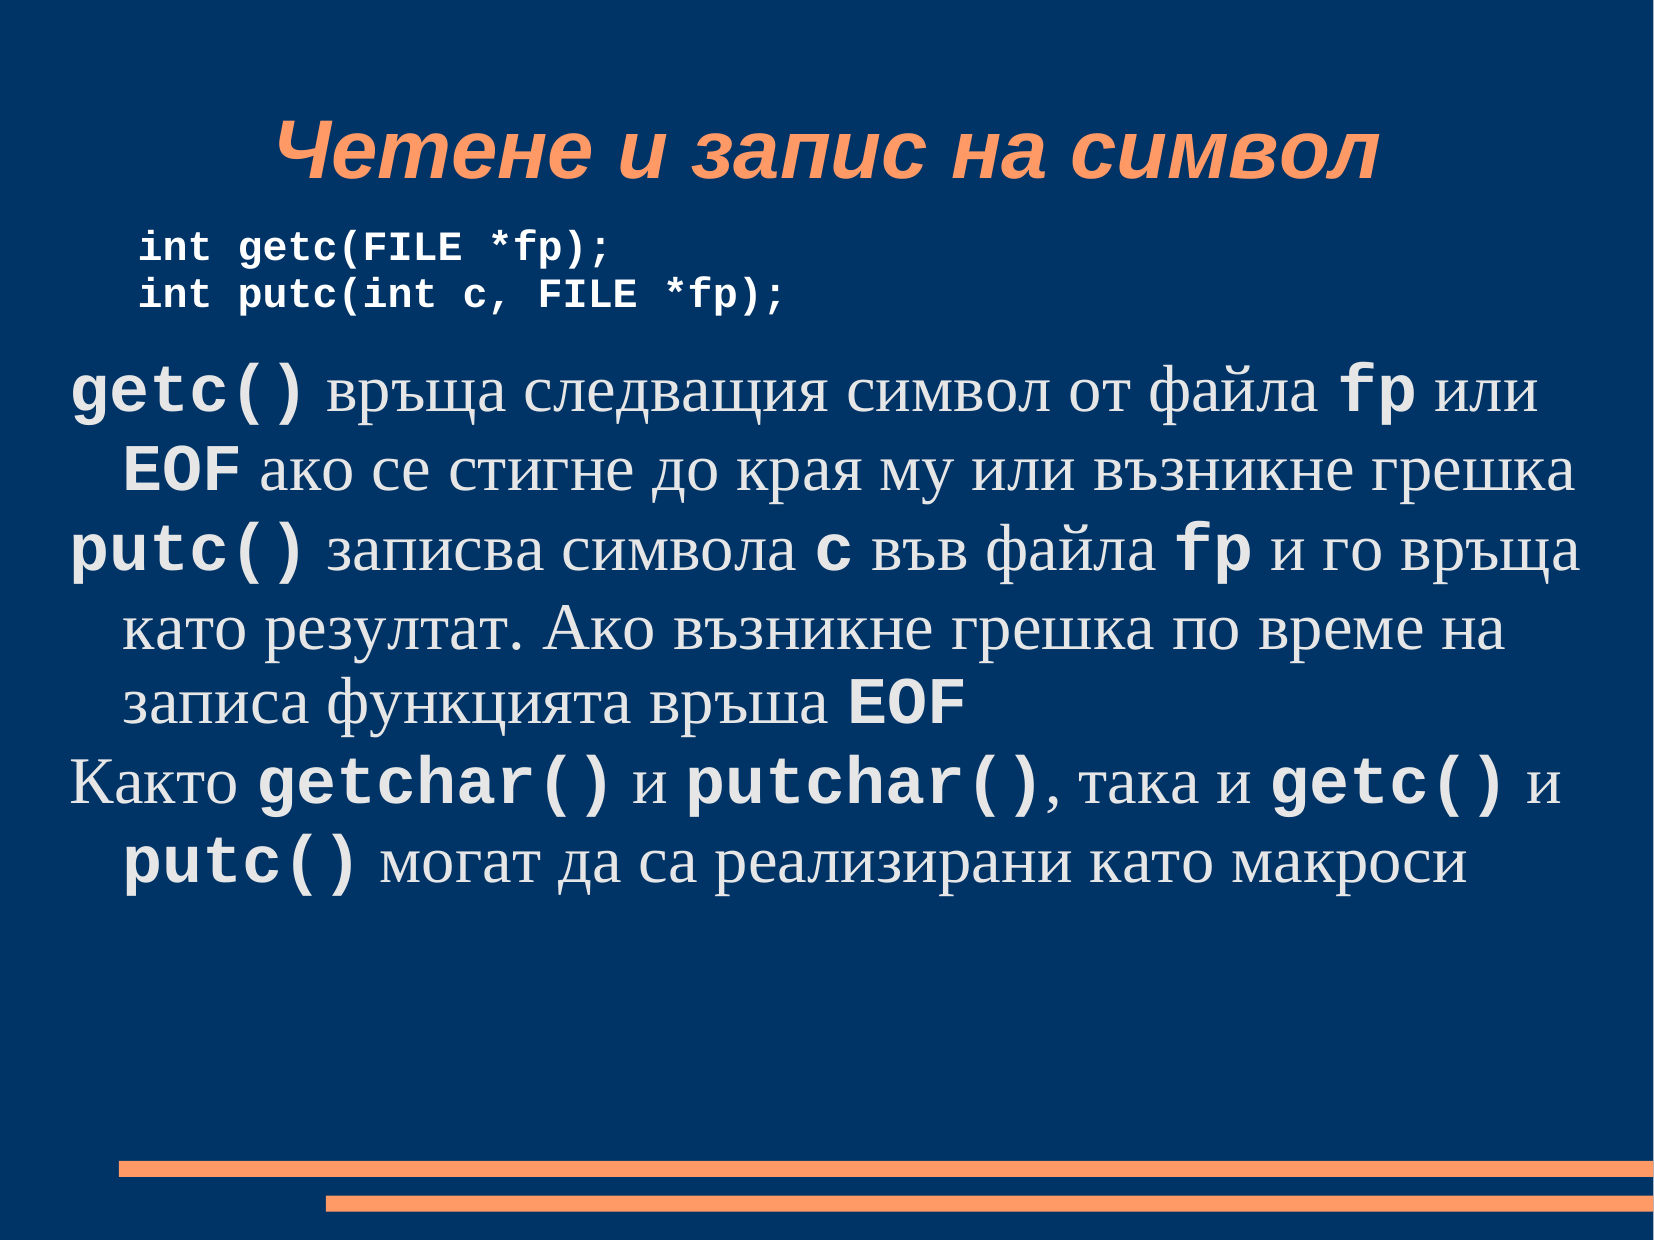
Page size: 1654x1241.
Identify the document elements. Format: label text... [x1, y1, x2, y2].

list getc() връща следващия символ от файла fp или EOF ако се стигне до края му или възникне грешка putc() записва символа c във файла fp и го връща като резултат. Ако възникне грешка по време на записа функцията връша EOF Както getchar() и putchar(), така и getc() и putc() могат да са реализирани като макроси [52, 351, 1647, 1147]
title Четене и запис на символ [121, 46, 1534, 254]
text_box int getc(FILE *fp); int putc(int c, FILE *fp); [122, 218, 1335, 329]
